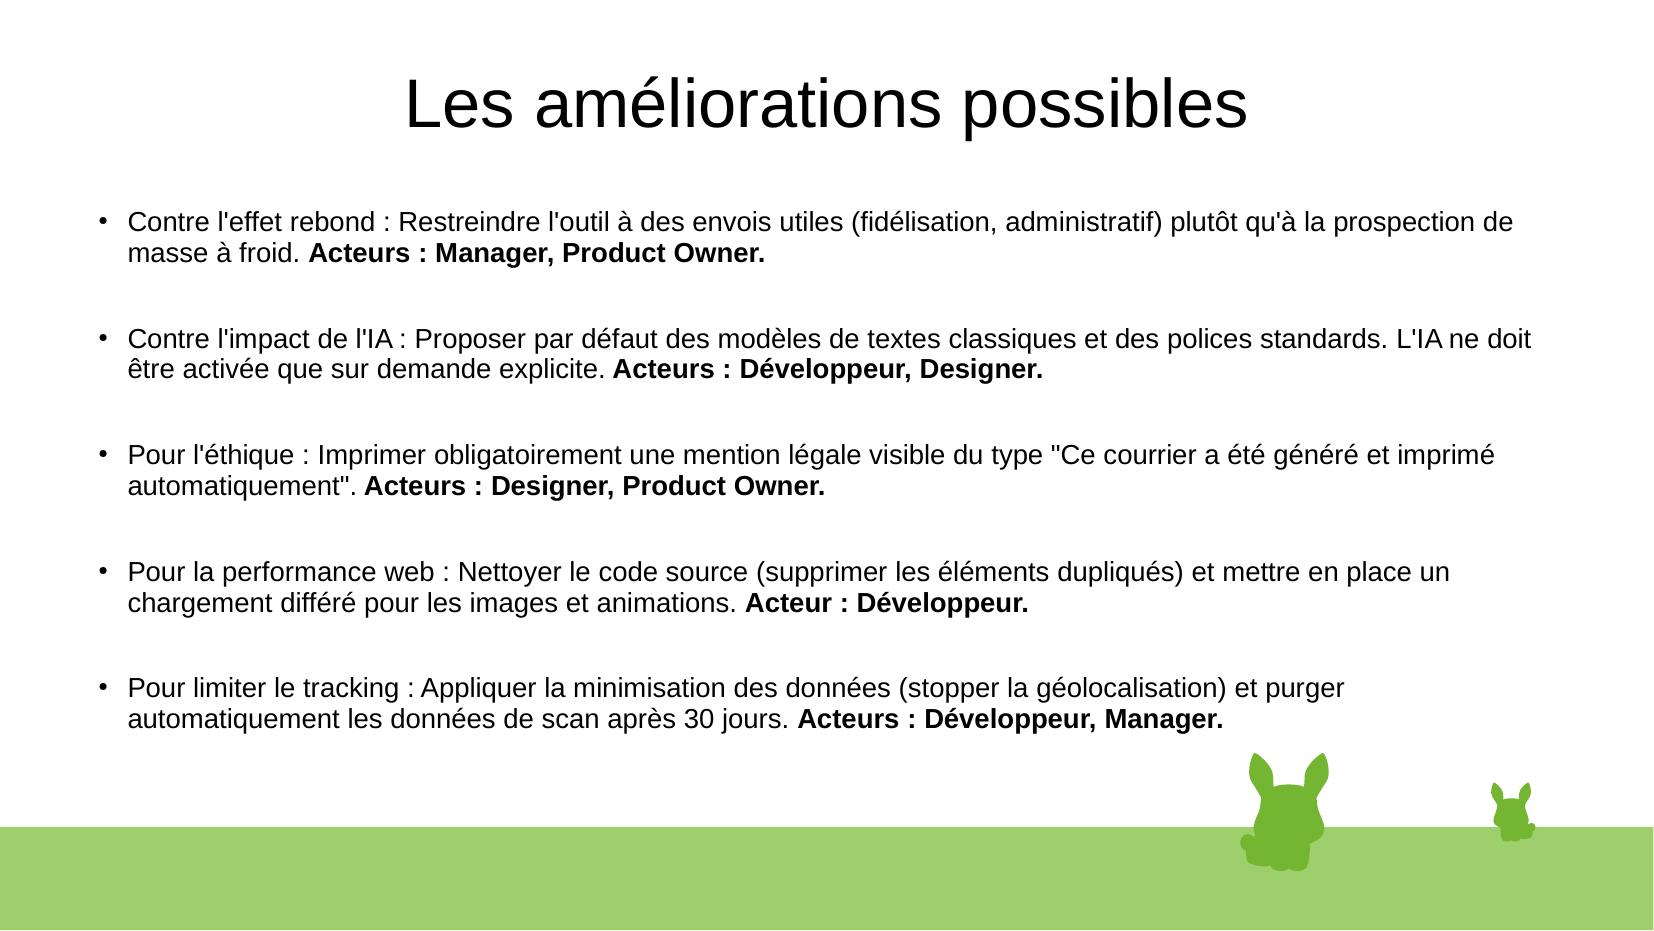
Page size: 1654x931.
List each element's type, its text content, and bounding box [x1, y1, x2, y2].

title Les améliorations possibles [88, 29, 1565, 178]
list Contre l'effet rebond : Restreindre l'outil à des envois utiles (fidélisation, administratif) plutôt qu'à la prospection de masse à froid. Acteurs : Manager, Product Owner. Contre l'impact de l'IA : Proposer par défaut des modèles de textes classiques et des polices standards. L'IA ne doit être activée que sur demande explicite. Acteurs : Développeur, Designer. Pour l'éthique : Imprimer obligatoirement une mention légale visible du type "Ce courrier a été généré et imprimé automatiquement". Acteurs : Designer, Product Owner. Pour la performance web : Nettoyer le code source (supprimer les éléments dupliqués) et mettre en place un chargement différé pour les images et animations. Acteur : Développeur. Pour limiter le tracking : Appliquer la minimisation des données (stopper la géolocalisation) et purger automatiquement les données de scan après 30 jours. Acteurs : Développeur, Manager. [88, 206, 1565, 739]
